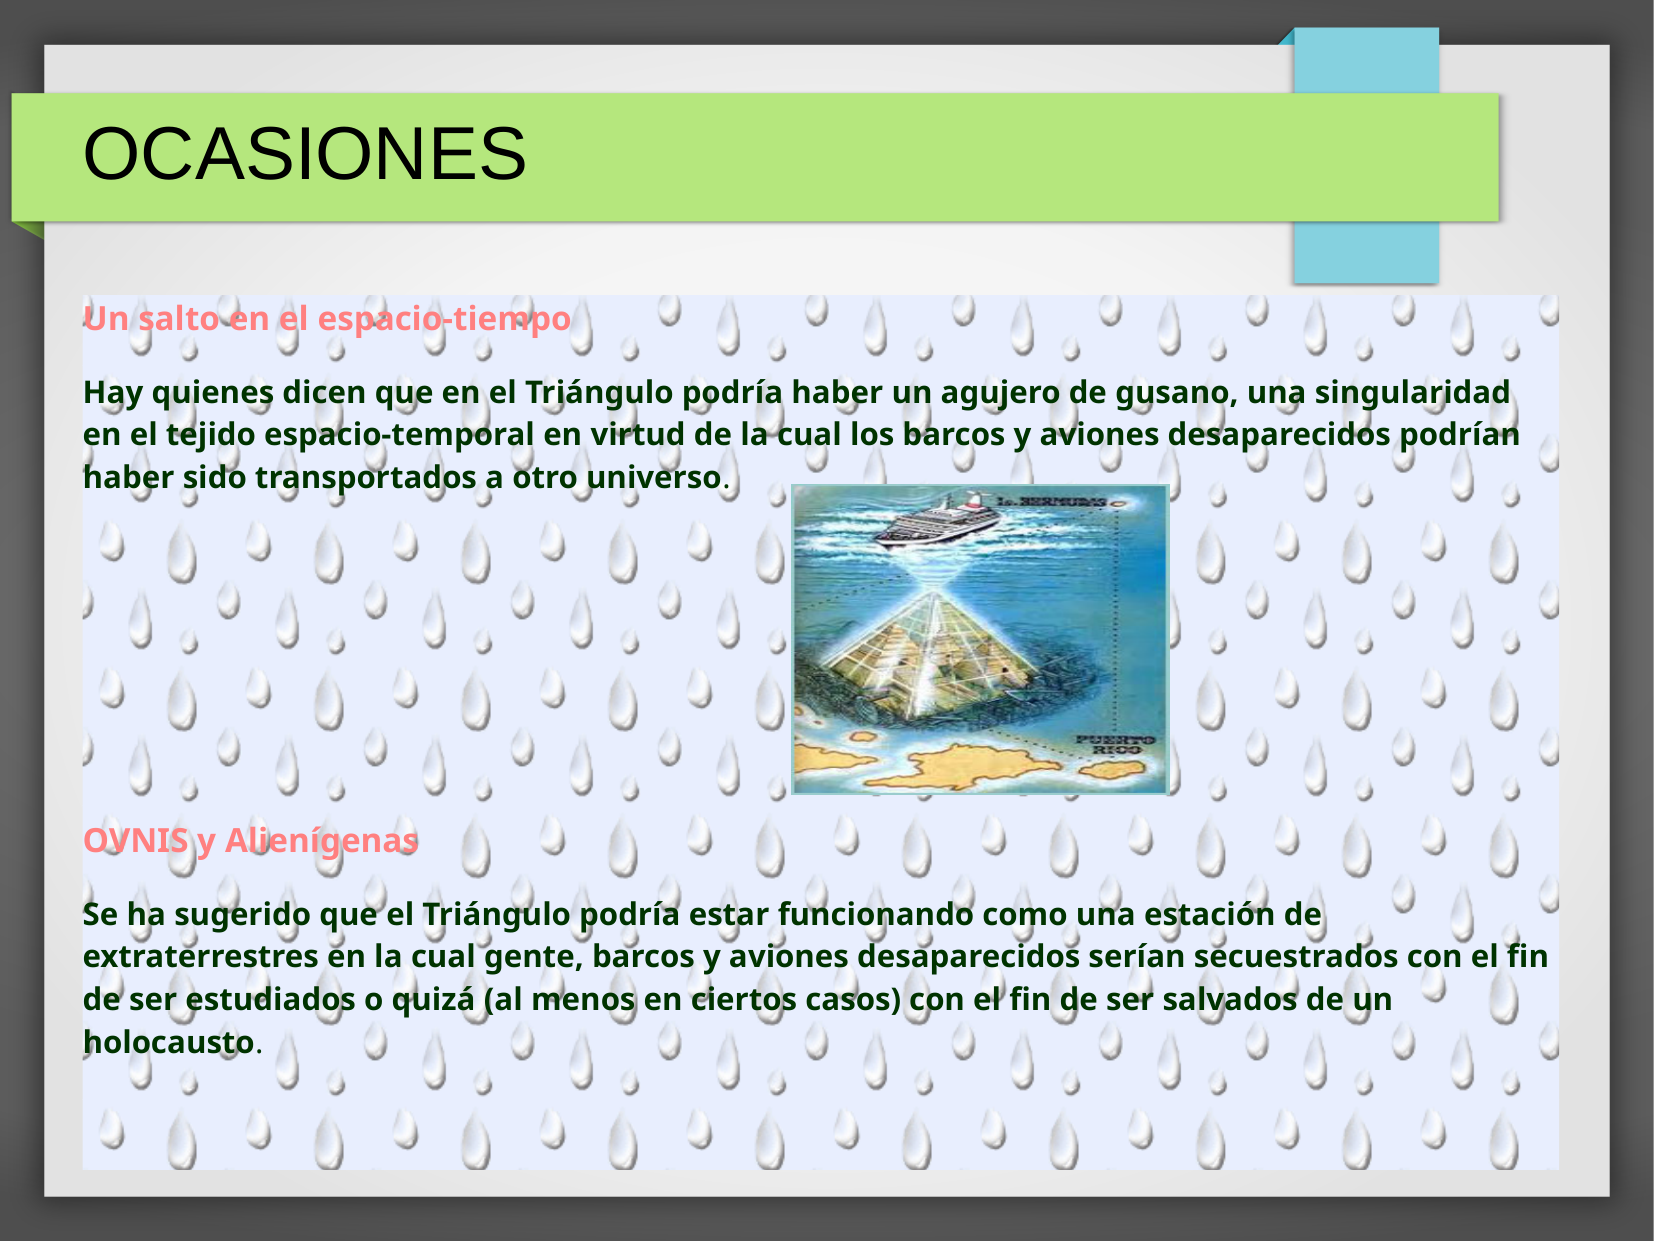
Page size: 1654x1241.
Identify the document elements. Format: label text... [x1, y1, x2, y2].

picture [0, 0, 1654, 1241]
list Un salto en el espacio-tiempo Hay quienes dicen que en el Triángulo podría haber un agujero de gusano, una singularidad en el tejido espacio-temporal en virtud de la cual los barcos y aviones desaparecidos podrían haber sido transportados a otro universo. OVNIS y Alienígenas Se ha sugerido que el Triángulo podría estar funcionando como una estación de extraterrestres en la cual gente, barcos y aviones desaparecidos serían secuestrados con el fin de ser estudiados o quizá (al menos en ciertos casos) con el fin de ser salvados de un holocausto. [82, 295, 1560, 1170]
title OCASIONES [82, 94, 1264, 213]
